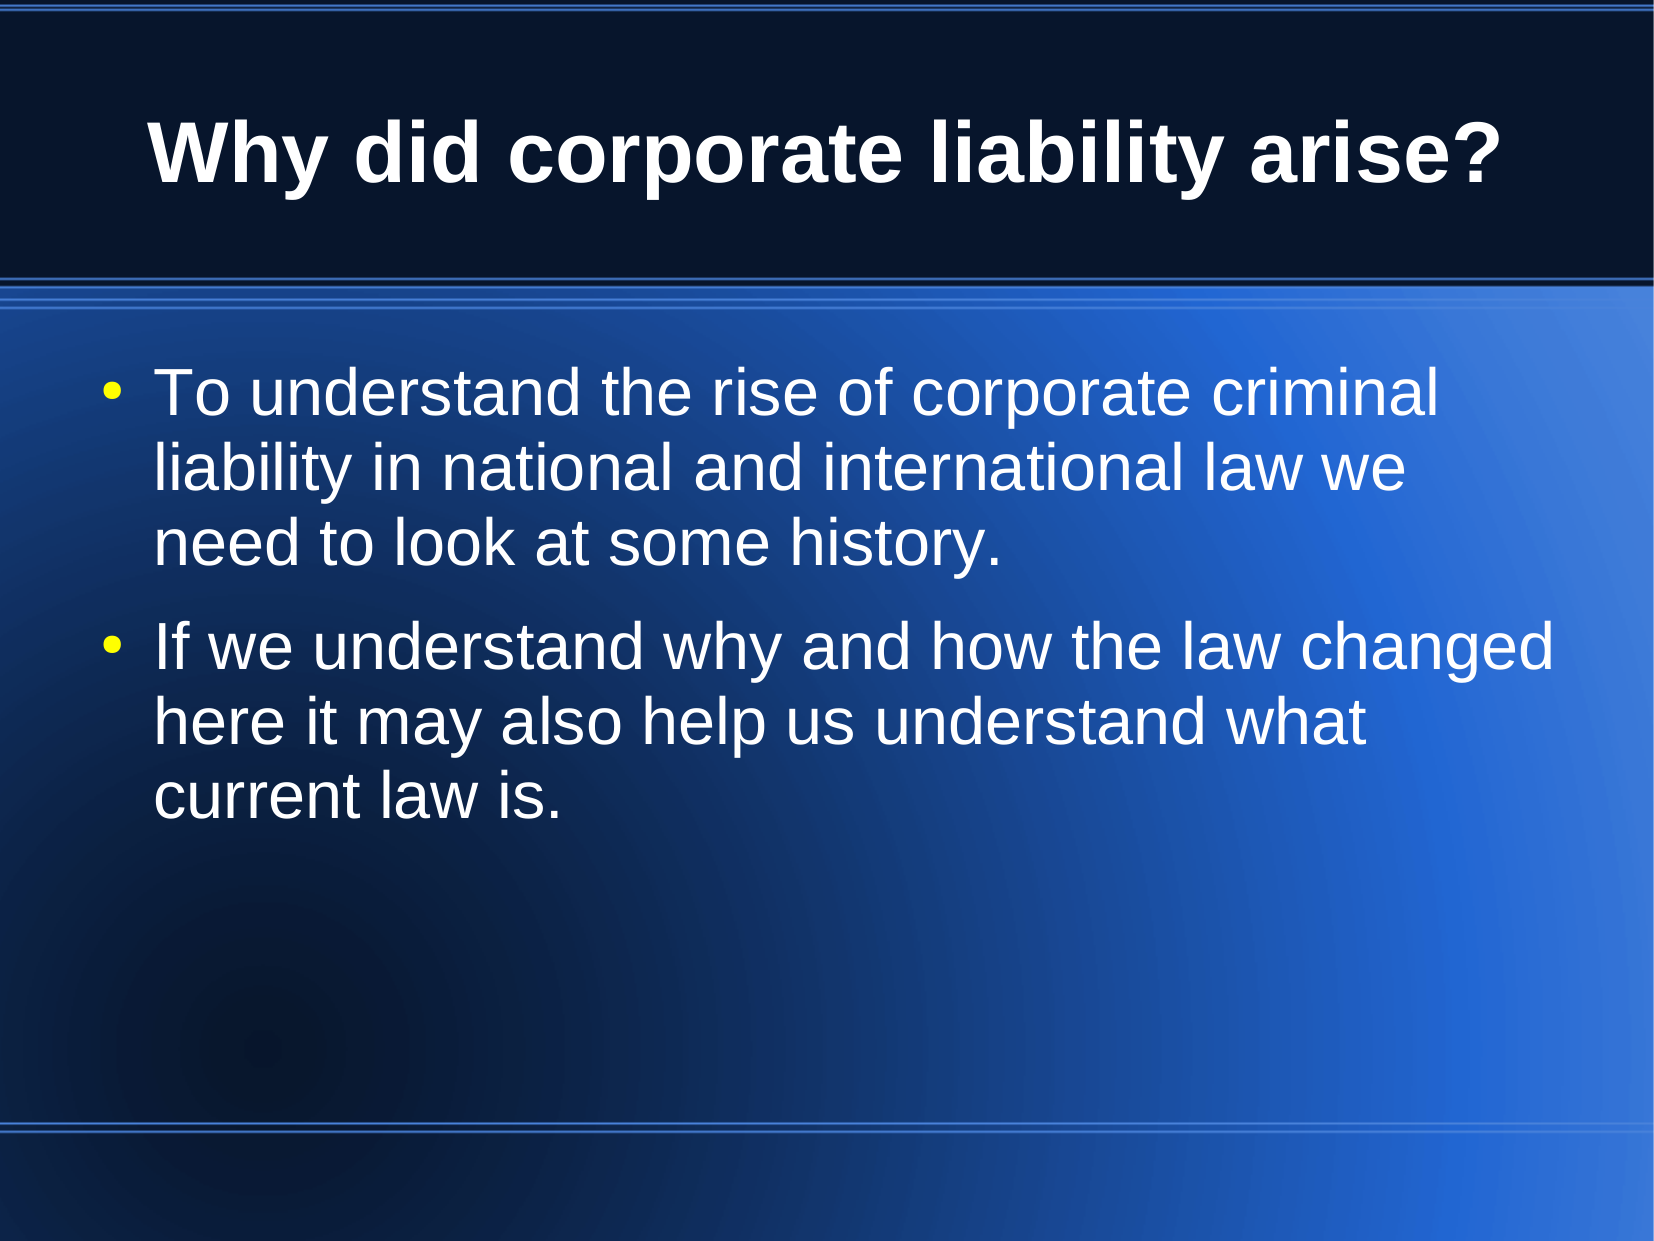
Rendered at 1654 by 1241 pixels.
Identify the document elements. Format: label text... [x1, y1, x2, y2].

picture [0, 0, 1654, 1241]
list To understand the rise of corporate criminal liability in national and international law we need to look at some history. If we understand why and how the law changed here it may also help us understand what current law is. [82, 355, 1571, 1058]
title Why did corporate liability arise? [82, 49, 1571, 257]
